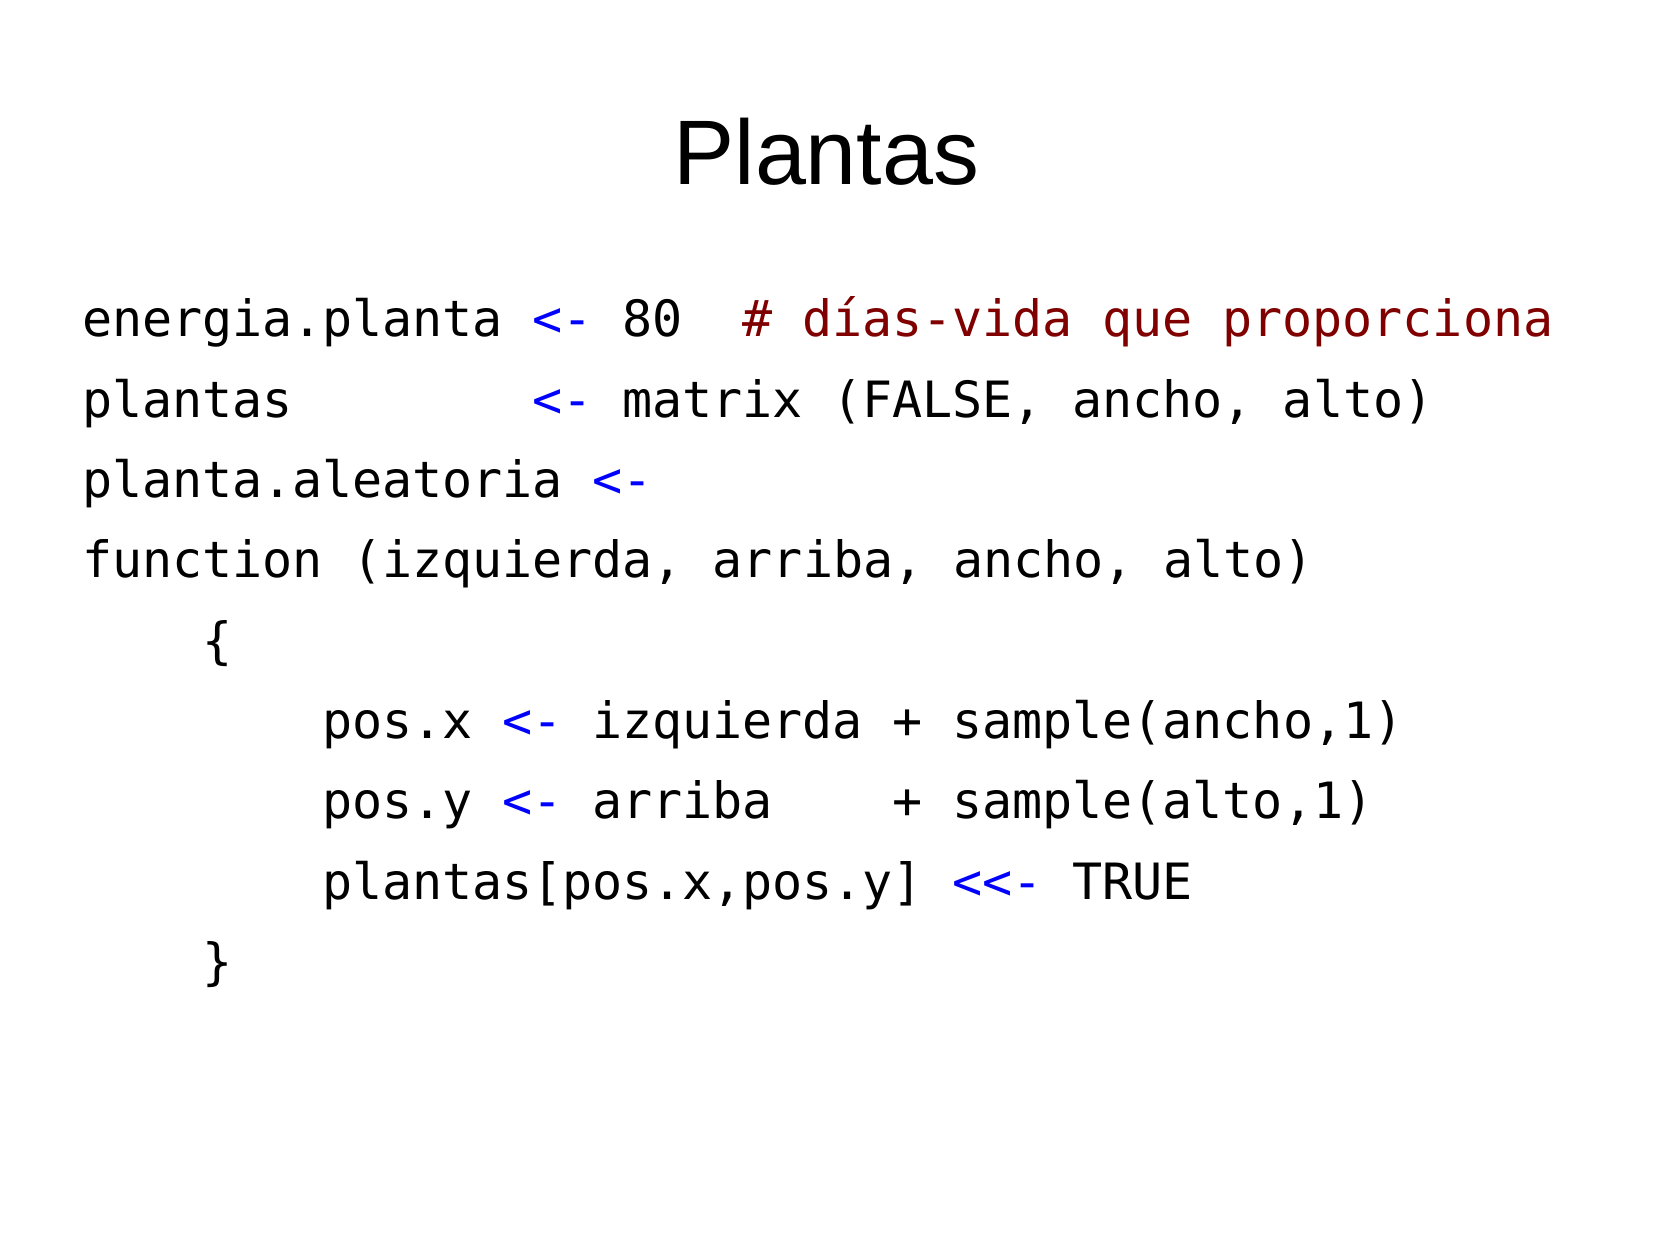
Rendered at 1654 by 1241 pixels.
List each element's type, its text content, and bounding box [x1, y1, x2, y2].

title Plantas [82, 49, 1571, 257]
list energia.planta <- 80 # días-vida que proporciona plantas <- matrix (FALSE, ancho, alto) planta.aleatoria <- function (izquierda, arriba, ancho, alto) { pos.x <- izquierda + sample(ancho,1) pos.y <- arriba + sample(alto,1) plantas[pos.x,pos.y] <<- TRUE } [82, 290, 1571, 1010]
